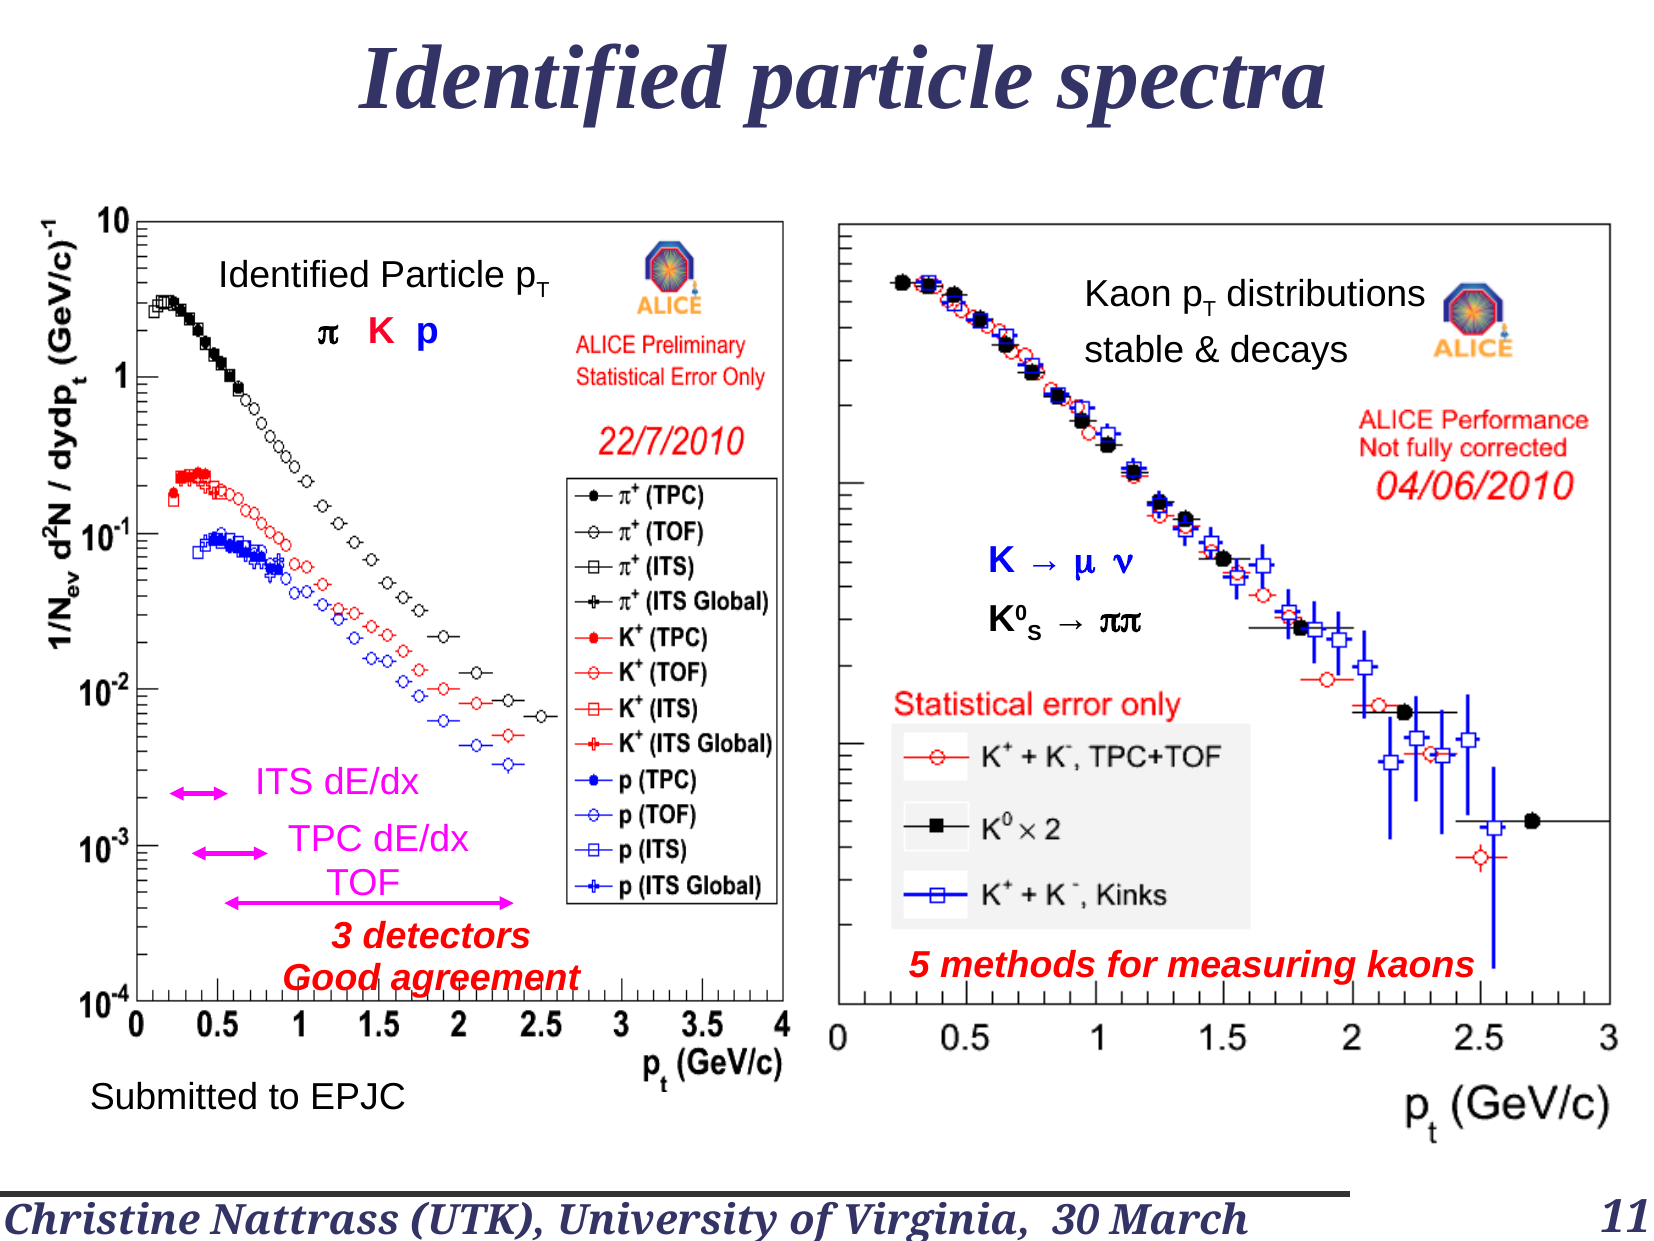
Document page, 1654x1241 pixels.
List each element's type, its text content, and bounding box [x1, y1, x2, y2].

text_box 5 methods for measuring kaons [868, 936, 1517, 994]
text_box Kaon pT distributions stable & decays [1069, 262, 1442, 379]
picture [18, 191, 796, 1092]
picture [825, 206, 1627, 1152]
text_box TPC dE/dx [272, 811, 496, 868]
text_box Identified Particle pT  K p [202, 243, 565, 360]
text_box 3 detectors Good agreement [150, 906, 713, 1006]
text_box ITS dE/dx [239, 754, 446, 810]
text_box Submitted to EPJC [75, 1068, 451, 1126]
text_box TOF [310, 855, 416, 906]
title Identified particle spectra [100, 15, 1589, 139]
text_box K →  K0S →  [973, 532, 1157, 649]
